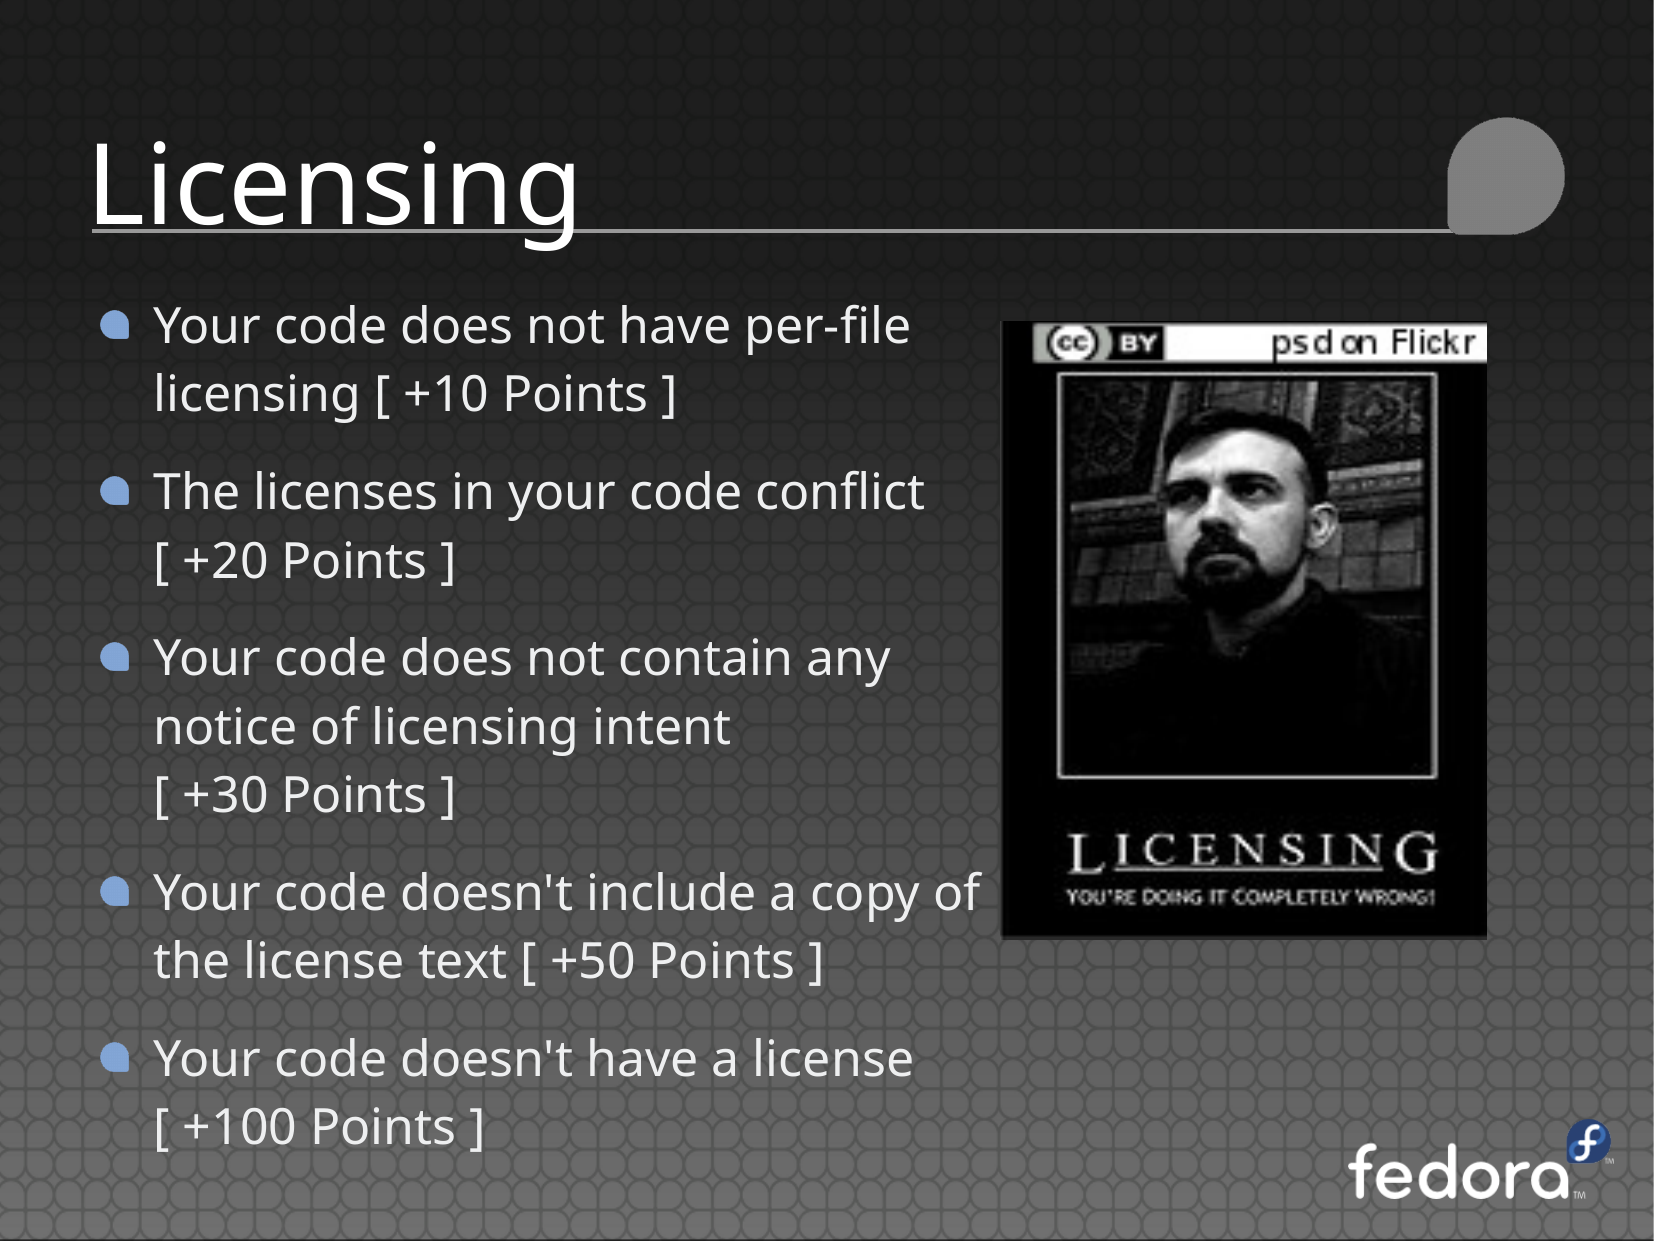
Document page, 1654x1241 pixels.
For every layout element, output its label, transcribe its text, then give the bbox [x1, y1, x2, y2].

title Licensing [86, 112, 1576, 249]
list Your code does not have per-file licensing [ +10 Points ] The licenses in your code conflict [ +20 Points ] Your code does not contain any notice of licensing intent [ +30 Points ] Your code doesn't include a copy of the license text [ +50 Points ] Your code doesn't have a license [ +100 Points ] [82, 290, 990, 1109]
picture [0, 0, 1654, 1241]
